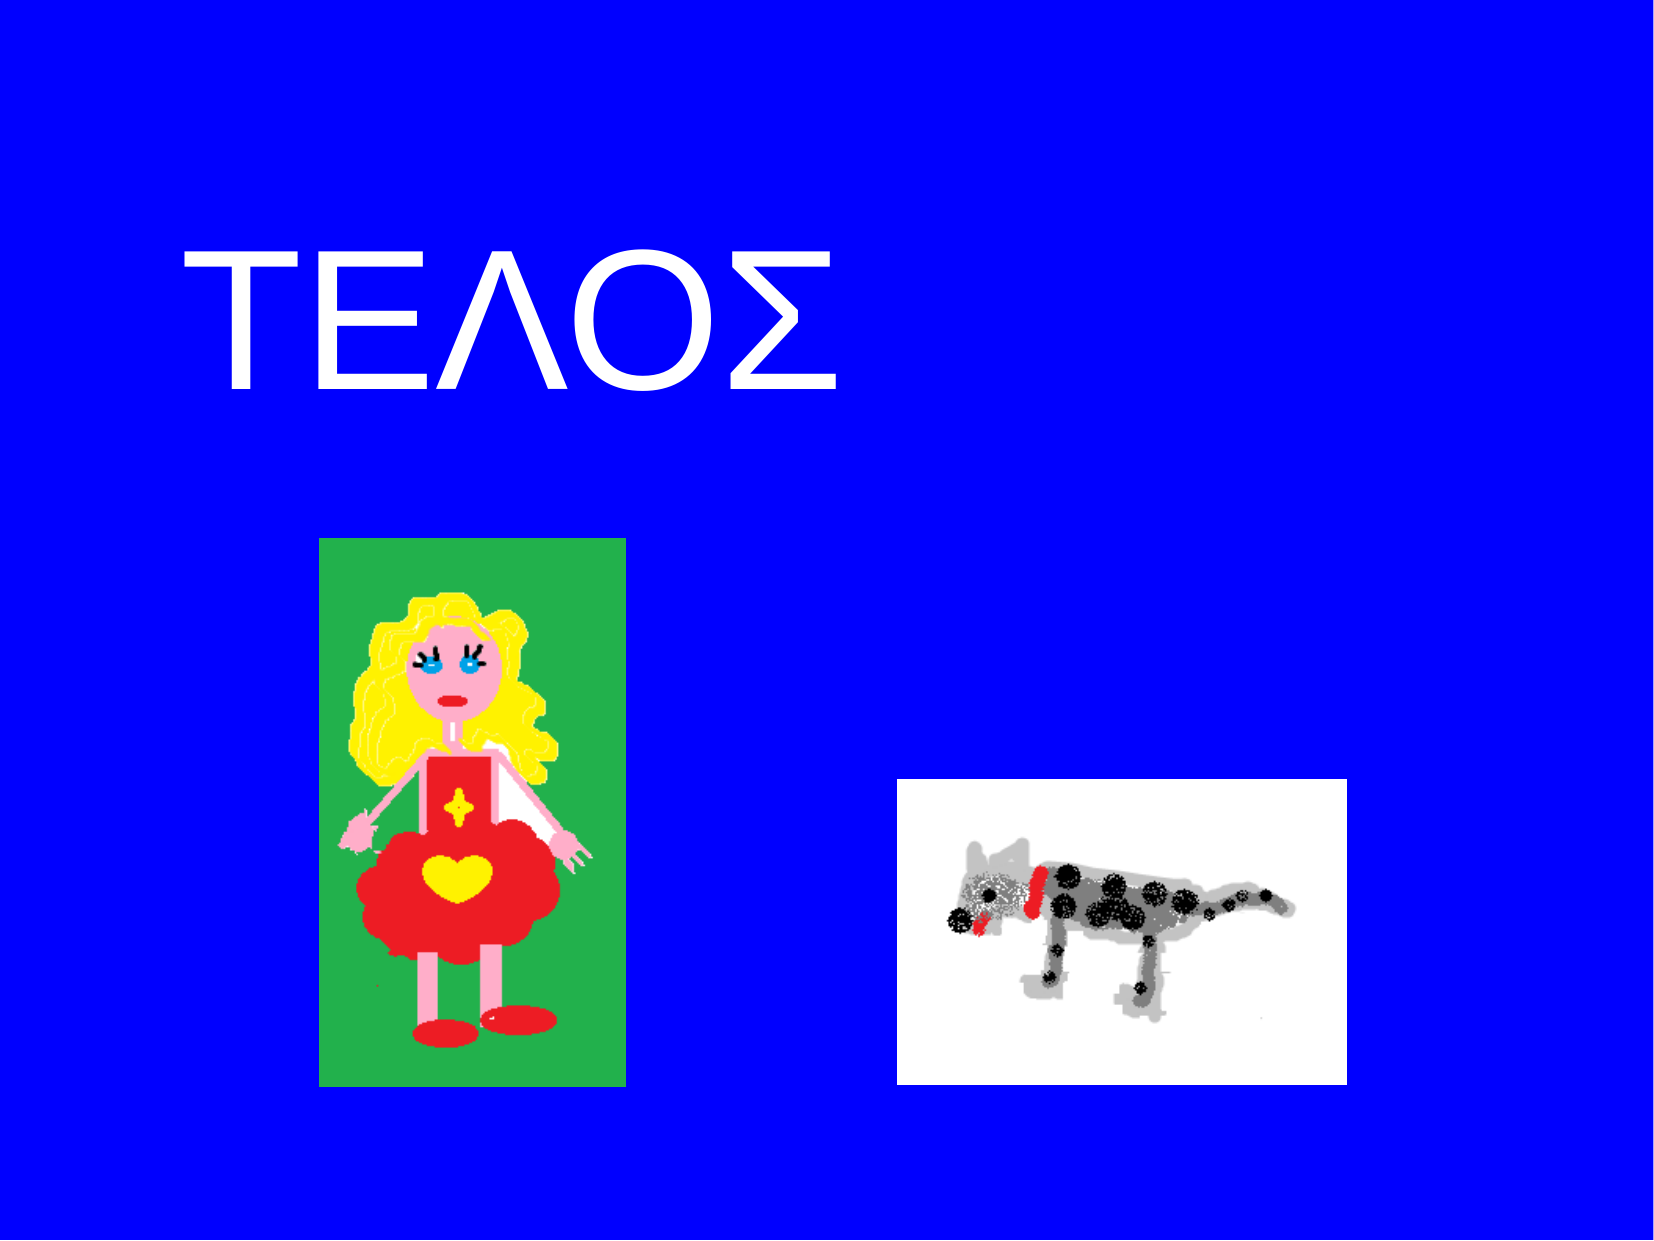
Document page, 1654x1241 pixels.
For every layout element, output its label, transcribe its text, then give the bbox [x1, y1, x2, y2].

picture [319, 538, 626, 1087]
text_box ΤΕΛΟΣ [165, 200, 1560, 440]
picture [897, 779, 1347, 1085]
